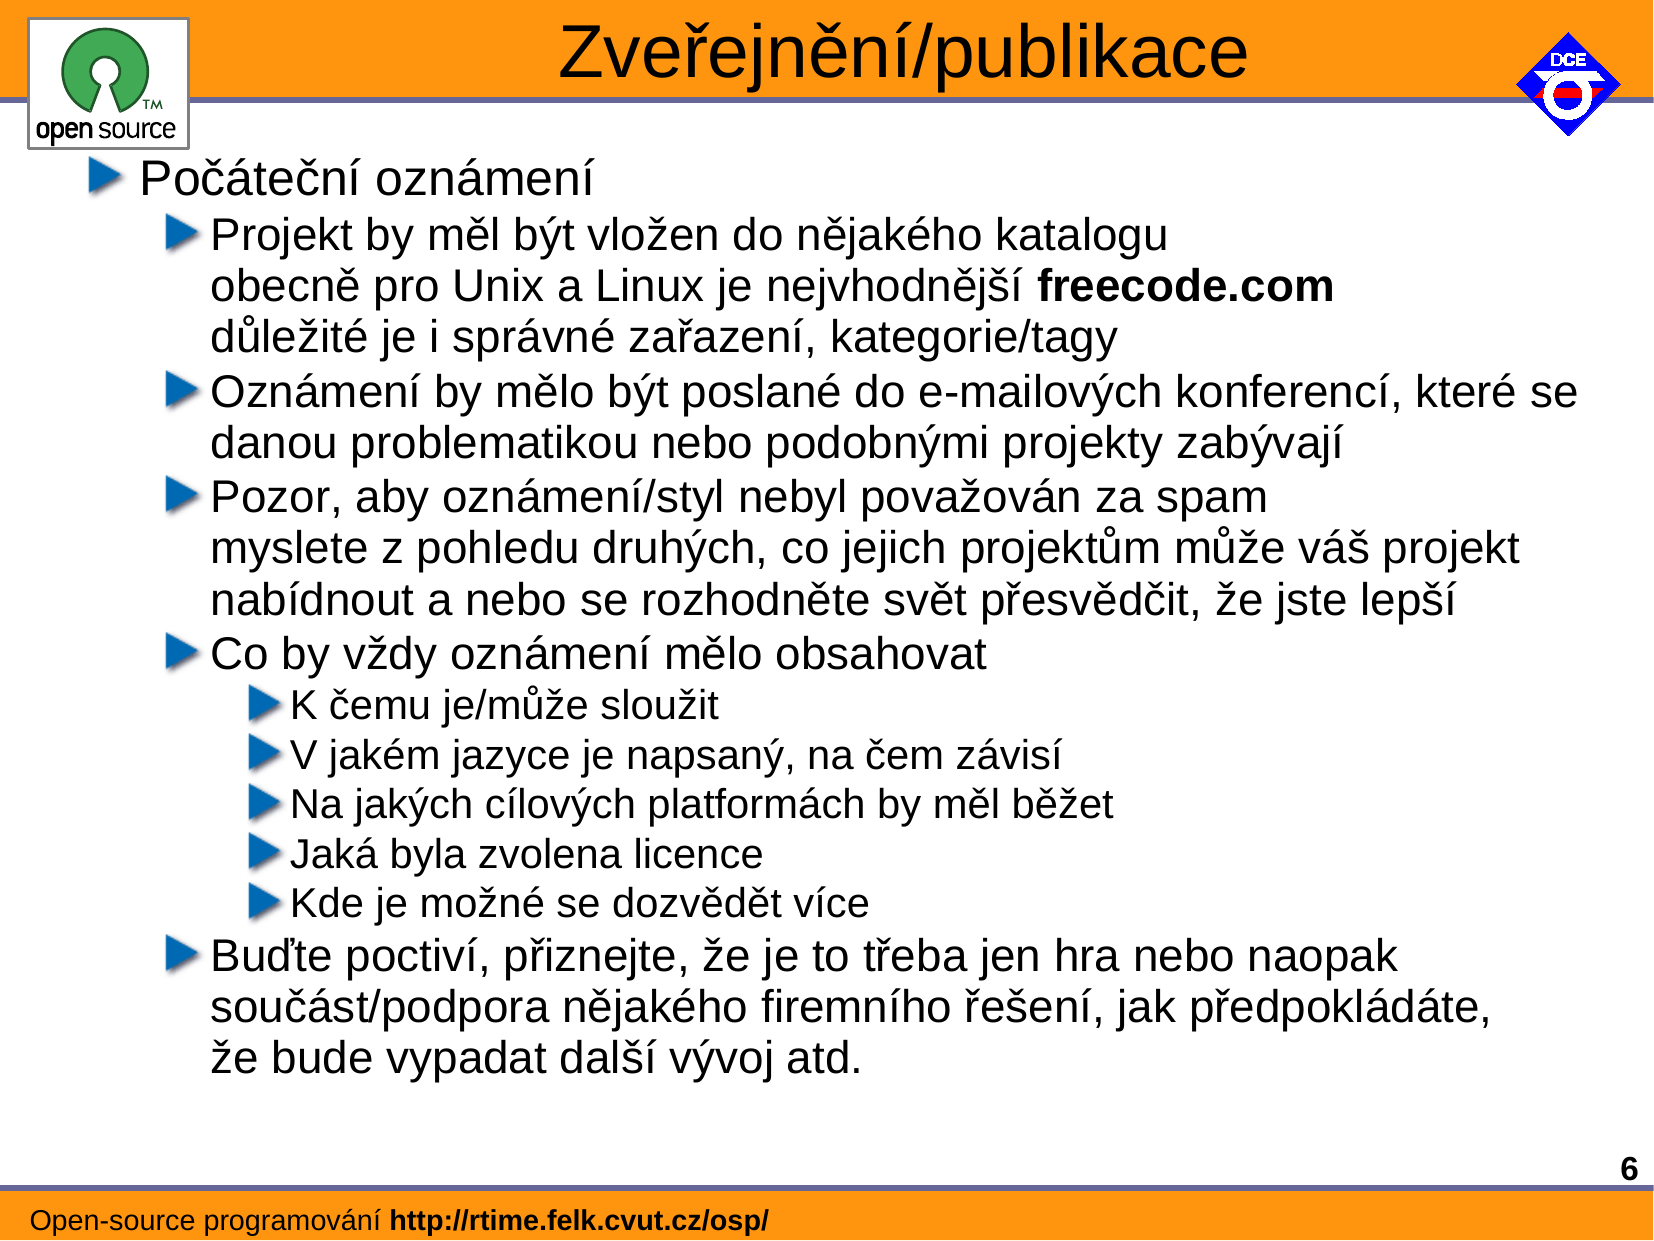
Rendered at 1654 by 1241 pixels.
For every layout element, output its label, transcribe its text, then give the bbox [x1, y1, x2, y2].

title Zveřejnění/publikace [178, 4, 1631, 98]
list Počáteční oznámení Projekt by měl být vložen do nějakého katalogu obecně pro Unix a Linux je nejvhodnější freecode.com důležité je i správné zařazení, kategorie/tagy Oznámení by mělo být poslané do e-mailových konferencí, které se danou problematikou nebo podobnými projekty zabývají Pozor, aby oznámení/styl nebyl považován za spam myslete z pohledu druhých, co jejich projektům může váš projekt nabídnout a nebo se rozhodněte svět přesvědčit, že jste lepší Co by vždy oznámení mělo obsahovat K čemu je/může sloužit V jakém jazyce je napsaný, na čem závisí Na jakých cílových platformách by měl běžet Jaká byla zvolena licence Kde je možné se dozvědět více Buďte poctiví, přiznejte, že je to třeba jen hra nebo naopak součást/podpora nějakého firemního řešení, jak předpokládáte, že bude vypadat další vývoj atd. [68, 150, 1592, 1189]
